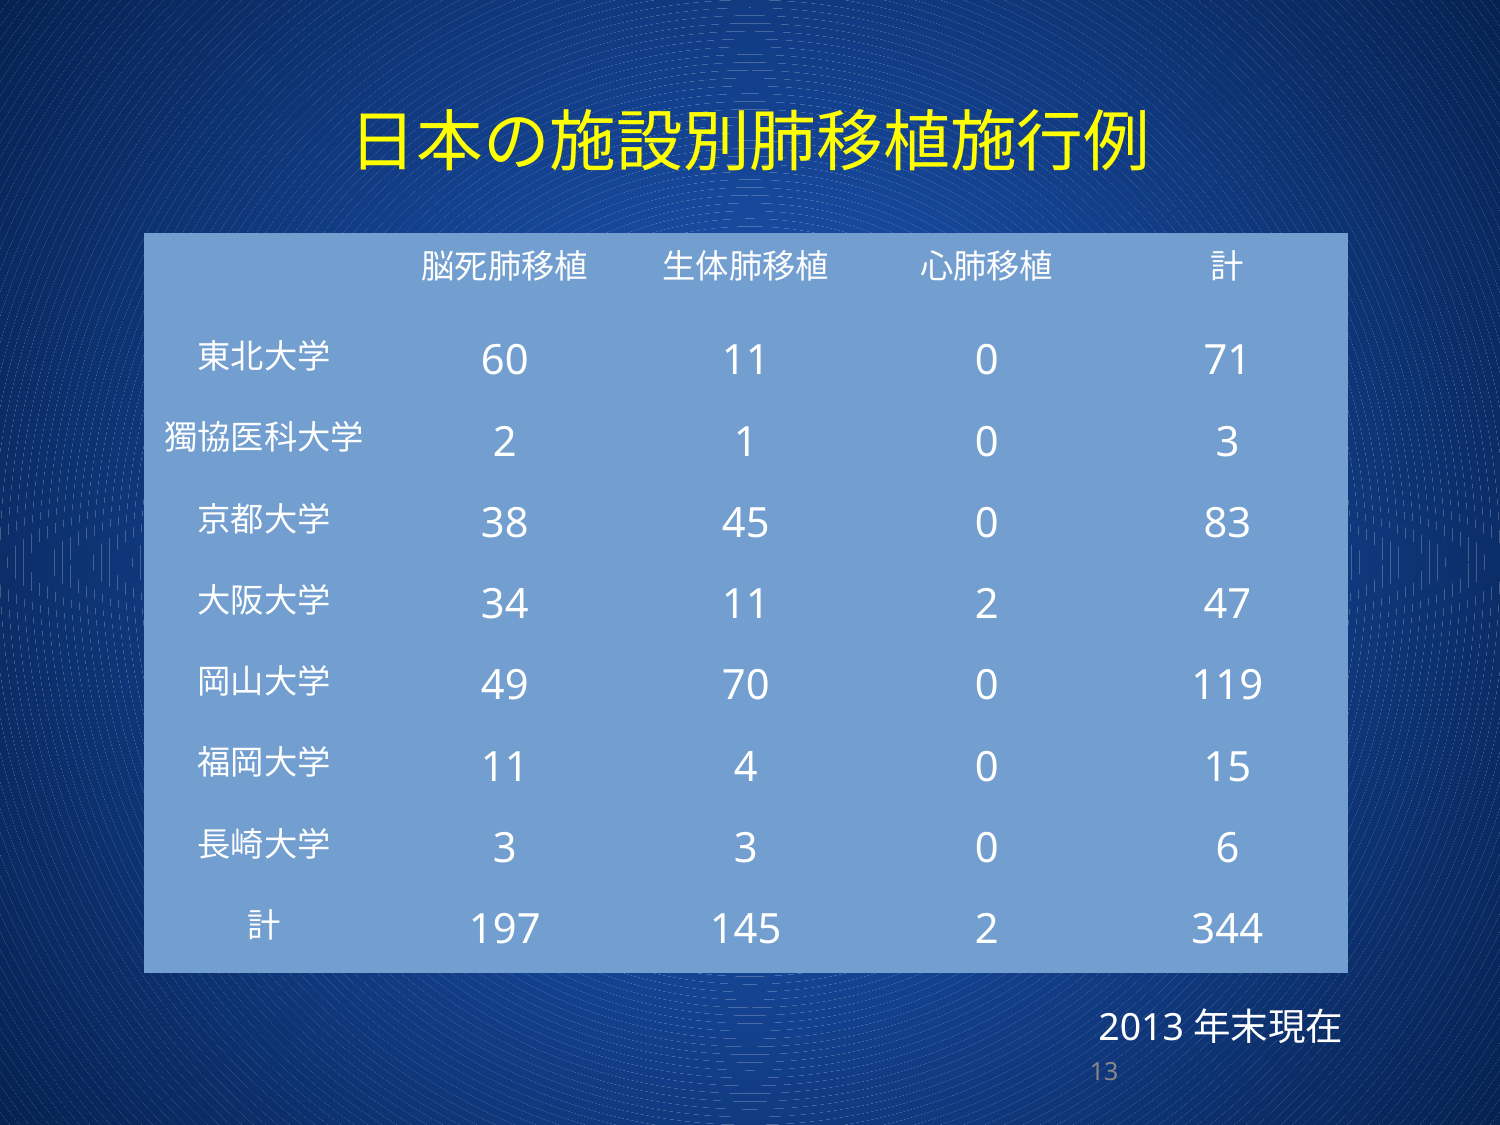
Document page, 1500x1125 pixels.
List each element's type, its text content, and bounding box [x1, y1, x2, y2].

table_cell 11 [625, 323, 866, 404]
text_box 日本の施設別肺移植施行例 [75, 45, 1426, 233]
table_cell 71 [1107, 323, 1348, 404]
table_cell 6 [1107, 810, 1348, 891]
table_cell 15 [1107, 729, 1348, 810]
table_cell 3 [385, 810, 625, 891]
table_header 計 [1107, 233, 1348, 323]
table_cell 0 [866, 810, 1107, 891]
table_cell 計 [144, 891, 385, 973]
table_cell 1 [625, 404, 866, 485]
table_cell 2 [866, 891, 1107, 973]
table_header 脳死肺移植 [385, 233, 625, 323]
table_cell 38 [385, 485, 625, 566]
table_cell 0 [866, 404, 1107, 485]
table_header 心肺移植 [866, 233, 1107, 323]
table_header [144, 233, 385, 323]
table_cell 83 [1107, 485, 1348, 566]
table_cell 0 [866, 729, 1107, 810]
table_cell 長崎大学 [144, 810, 385, 891]
table_cell 福岡大学 [144, 729, 385, 810]
table_cell 東北大学 [144, 323, 385, 404]
table_cell 獨協医科大学 [144, 404, 385, 485]
table_cell 3 [625, 810, 866, 891]
table_cell 4 [625, 729, 866, 810]
table_cell 45 [625, 485, 866, 566]
table_cell 0 [866, 323, 1107, 404]
table_cell 大阪大学 [144, 566, 385, 648]
text_box 13 [1074, 1042, 1426, 1103]
table_cell 11 [385, 729, 625, 810]
table_cell 47 [1107, 566, 1348, 648]
table_cell 197 [385, 891, 625, 973]
table_header 生体肺移植 [625, 233, 866, 323]
table_cell 岡山大学 [144, 648, 385, 729]
table_cell 119 [1107, 648, 1348, 729]
text_box 2013年末現在 [1083, 995, 1341, 1057]
table_cell 60 [385, 323, 625, 404]
table_cell 0 [866, 485, 1107, 566]
table_cell 3 [1107, 404, 1348, 485]
table_cell 344 [1107, 891, 1348, 973]
table_cell 70 [625, 648, 866, 729]
table_cell 0 [866, 648, 1107, 729]
table_cell 145 [625, 891, 866, 973]
table_cell 11 [625, 566, 866, 648]
table_cell 2 [385, 404, 625, 485]
table_cell 34 [385, 566, 625, 648]
table_cell 京都大学 [144, 485, 385, 566]
table_cell 2 [866, 566, 1107, 648]
table_cell 49 [385, 648, 625, 729]
